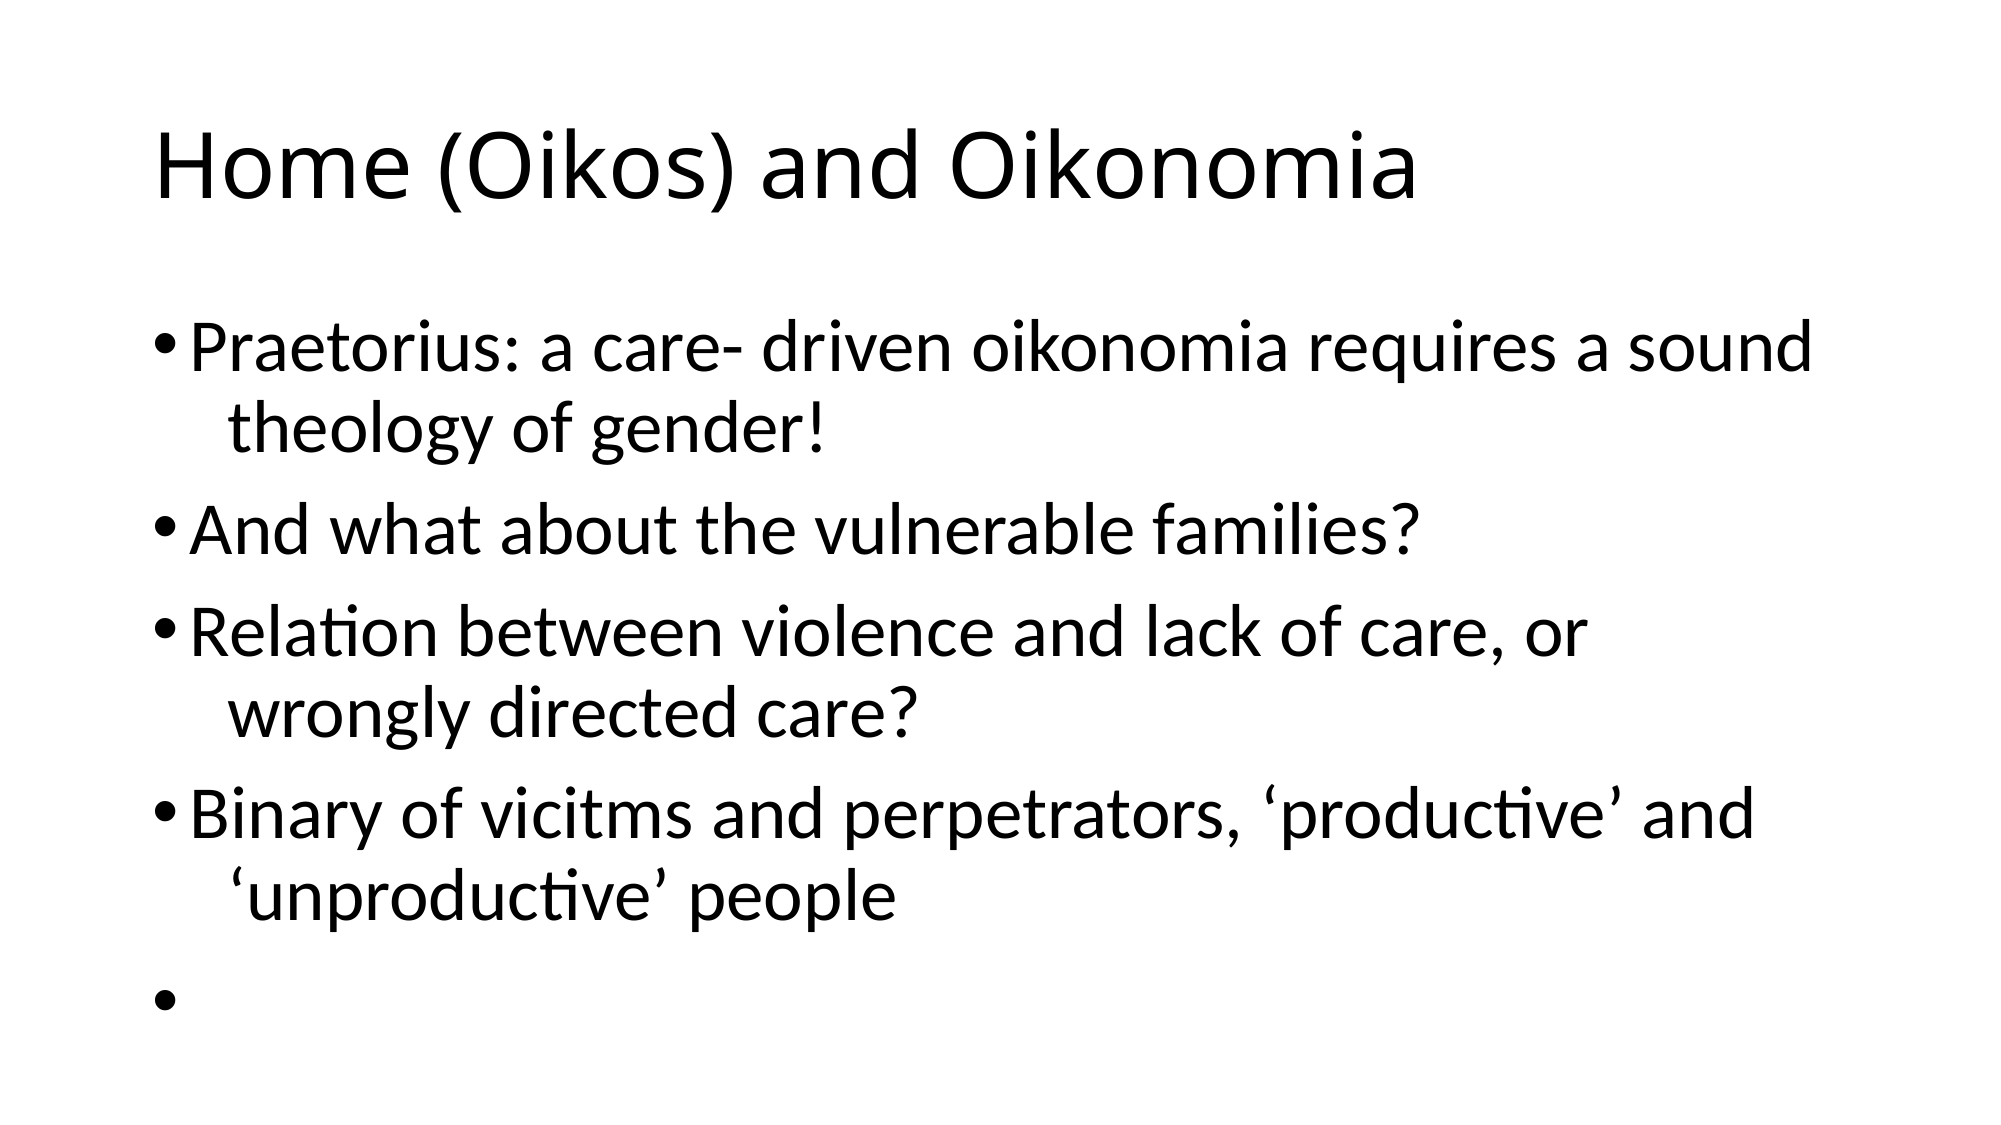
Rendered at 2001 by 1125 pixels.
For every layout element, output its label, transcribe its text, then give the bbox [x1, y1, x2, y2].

list Praetorius: a care- driven oikonomia requires a sound theology of gender! And what about the vulnerable families? Relation between violence and lack of care, or wrongly directed care? Binary of vicitms and perpetrators, ‘productive’ and ‘unproductive’ people [137, 299, 1863, 1014]
title Home (Oikos) and Oikonomia [137, 59, 1863, 278]
